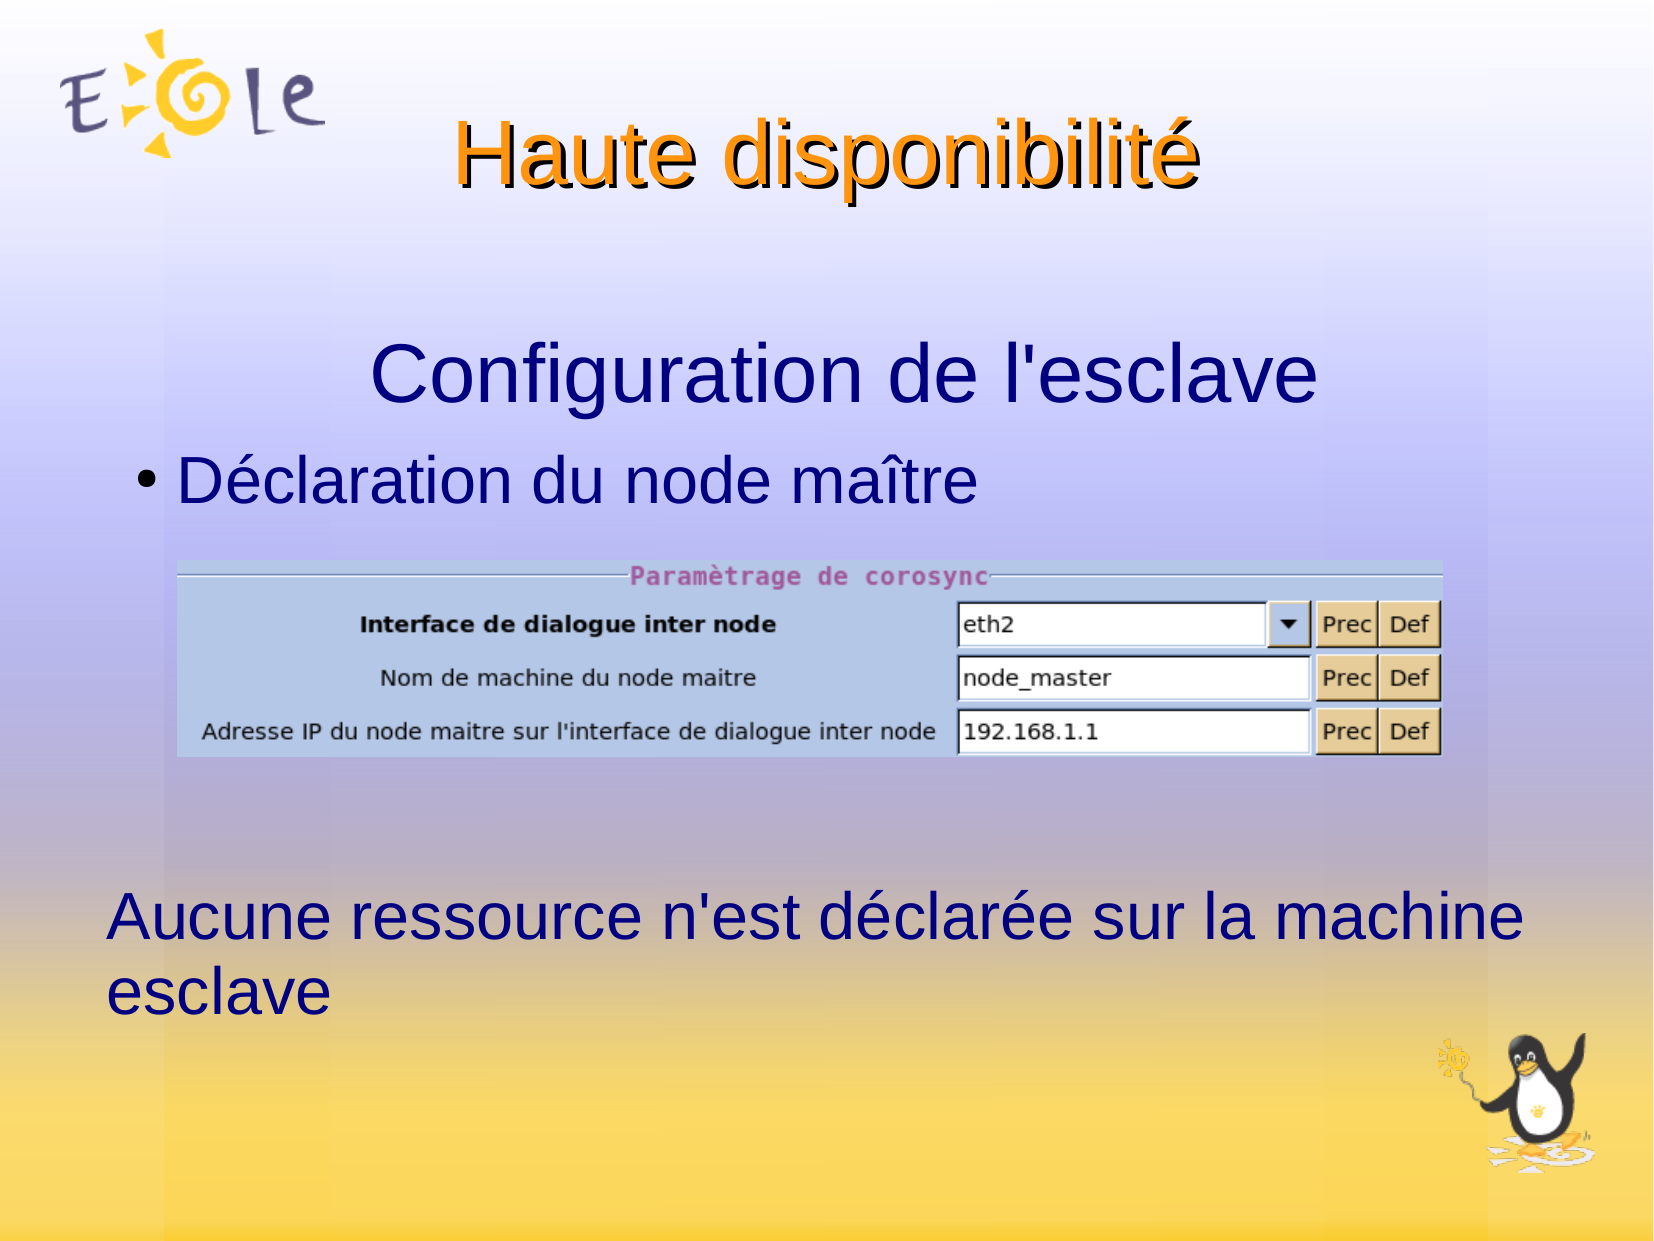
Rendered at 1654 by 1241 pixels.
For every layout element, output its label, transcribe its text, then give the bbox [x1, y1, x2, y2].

list Aucune ressource n'est déclarée sur la machine esclave [106, 856, 1595, 973]
list Configuration de l'esclave Déclaration du node maître [101, 327, 1590, 540]
title Haute disponibilité [82, 56, 1571, 250]
picture [0, 0, 1654, 1241]
